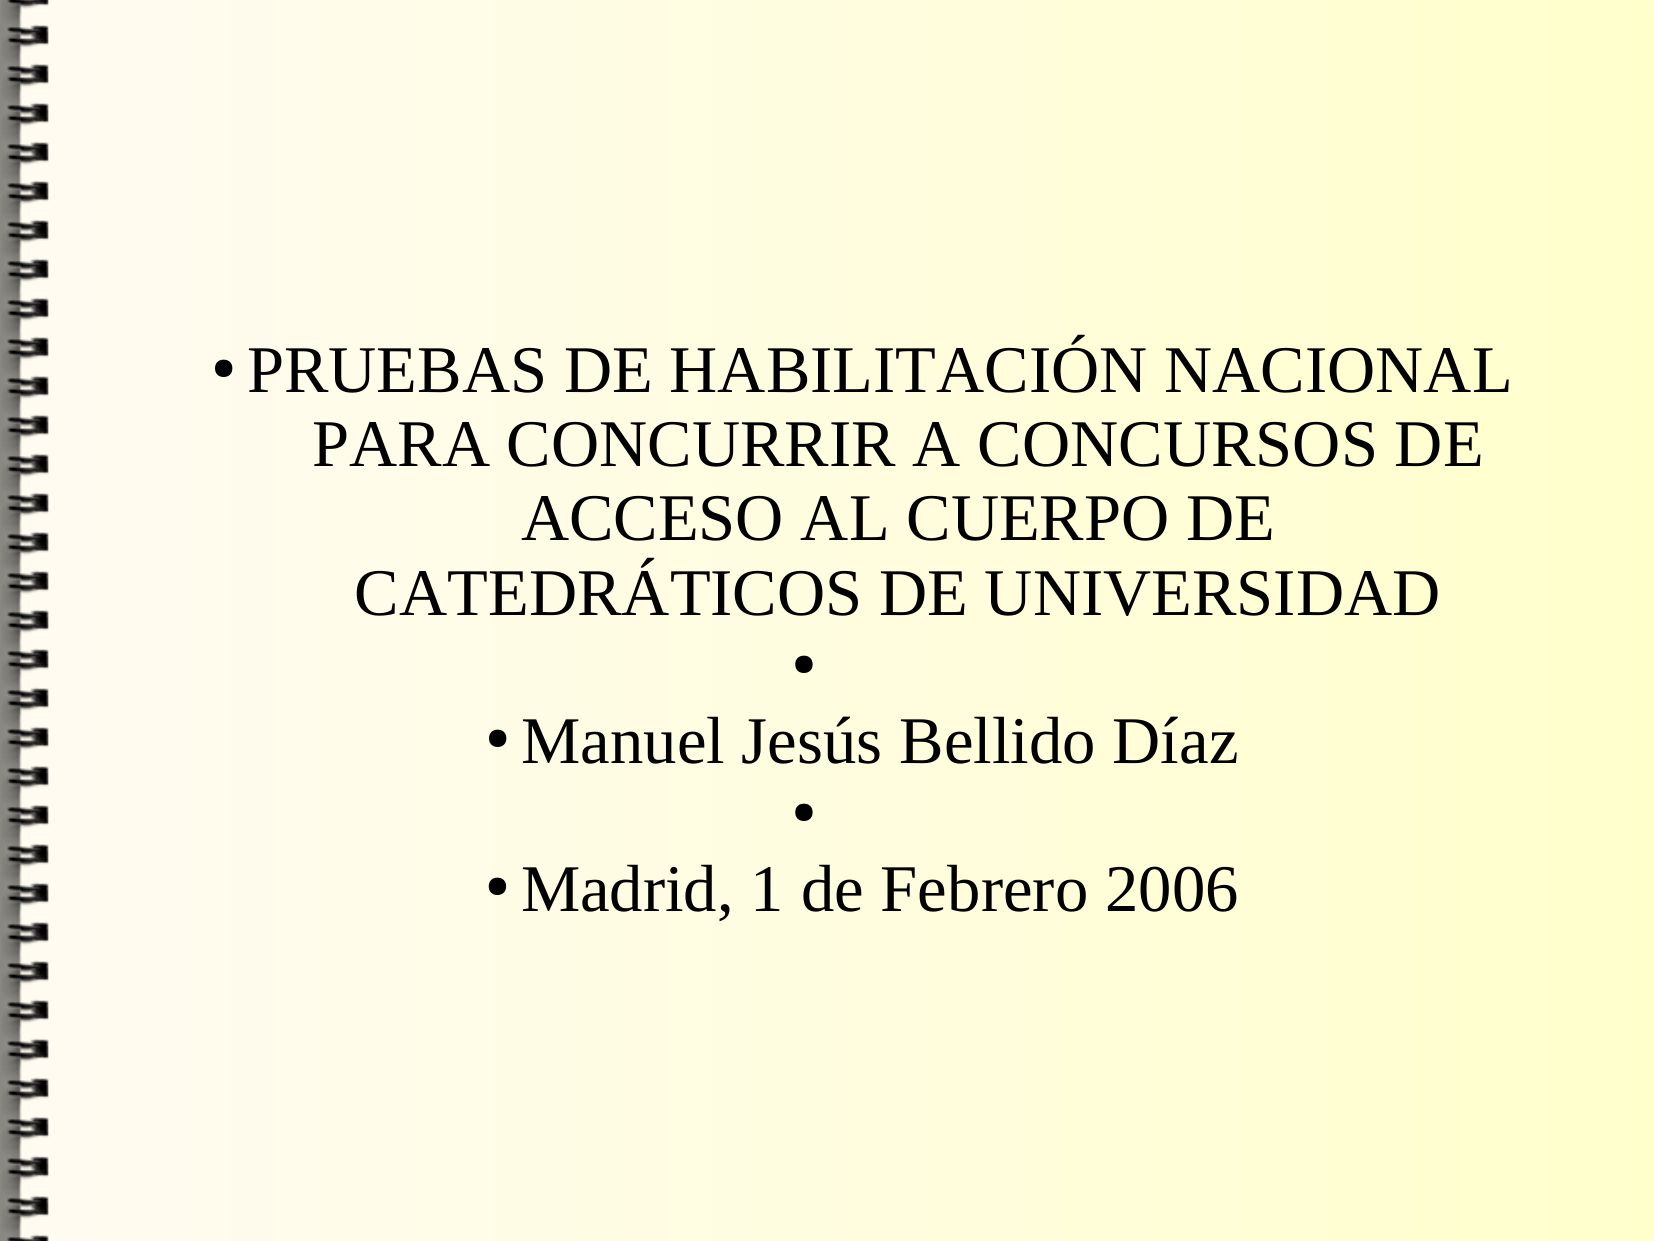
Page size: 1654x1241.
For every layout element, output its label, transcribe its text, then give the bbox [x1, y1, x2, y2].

subtitle PRUEBAS DE HABILITACIÓN NACIONAL PARA CONCURRIR A CONCURSOS DE ACCESO AL CUERPO DE CATEDRÁTICOS DE UNIVERSIDAD Manuel Jesús Bellido Díaz Madrid, 1 de Febrero 2006 [121, 132, 1534, 1127]
picture [0, 0, 1654, 1241]
